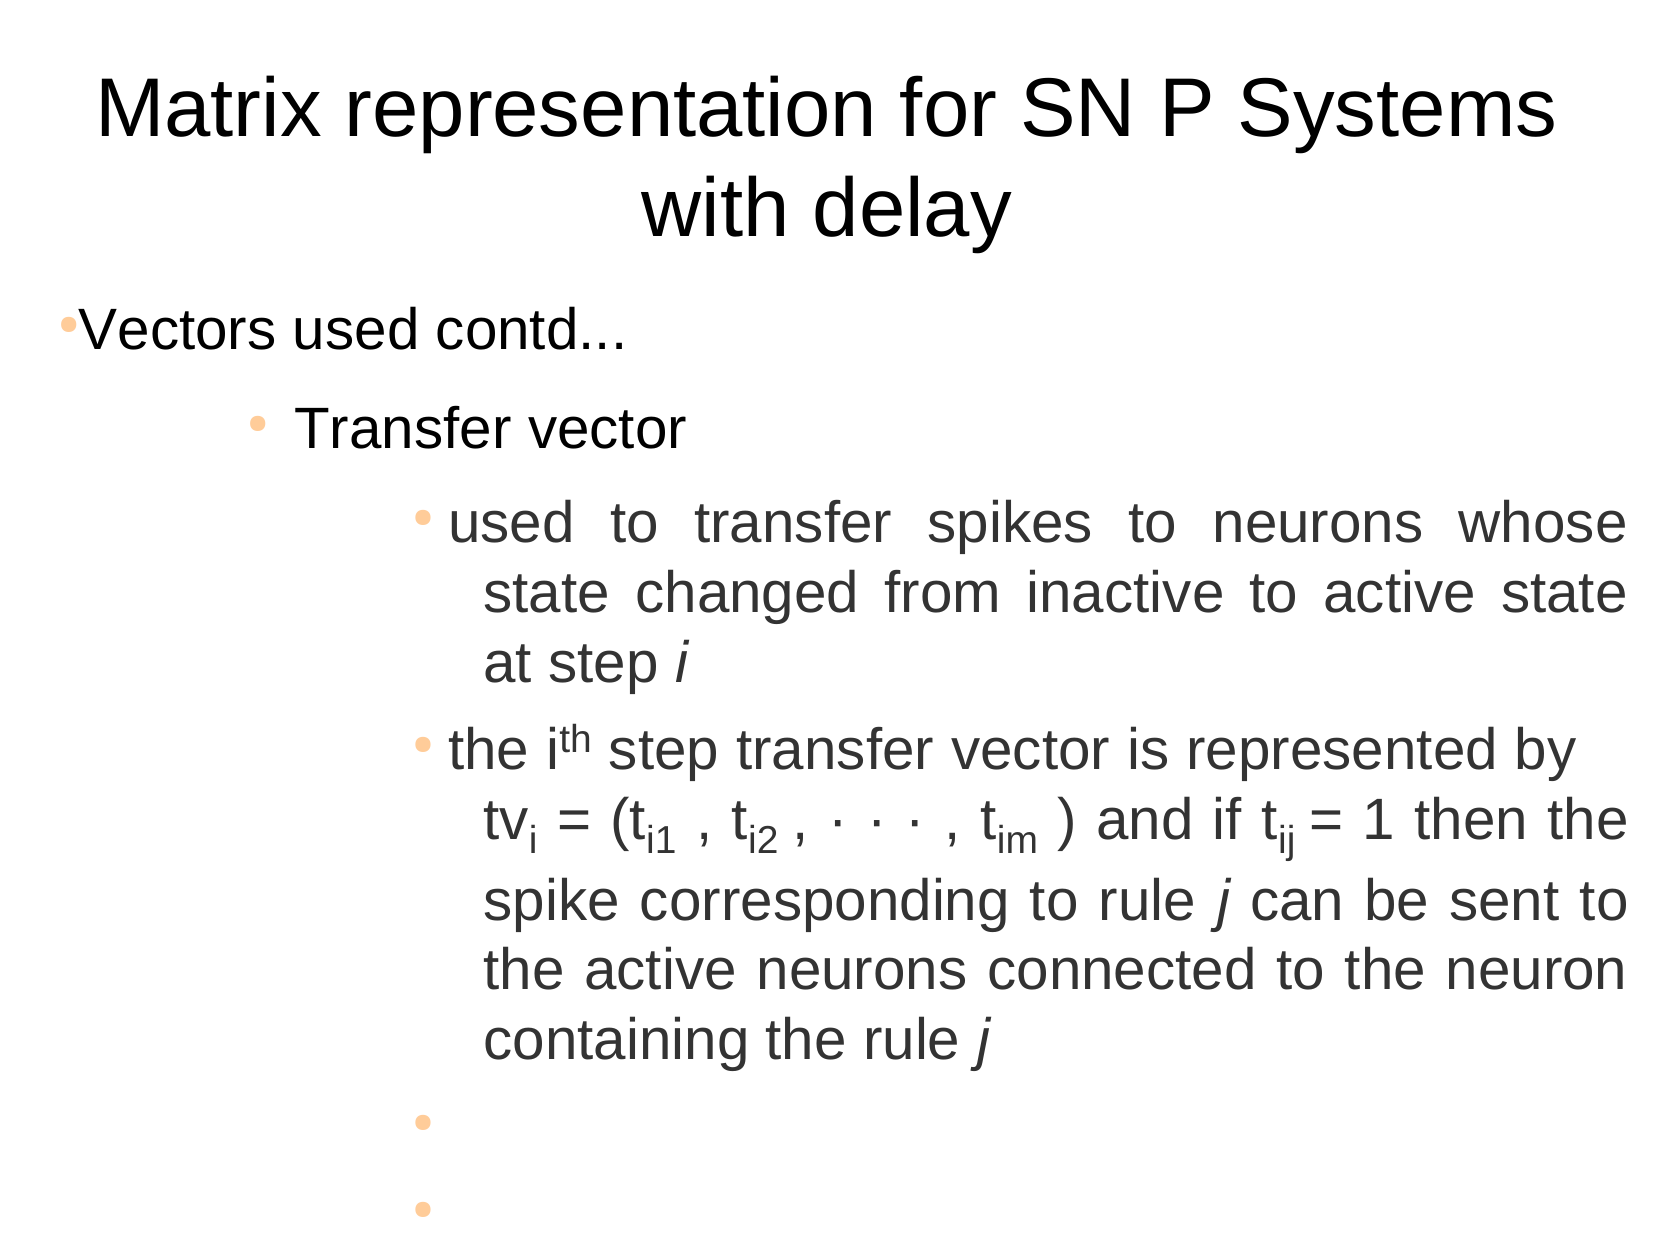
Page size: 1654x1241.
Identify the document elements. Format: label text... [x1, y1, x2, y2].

title Matrix representation for SN P Systems with delay [82, 49, 1571, 257]
list Vectors used contd... Transfer vector used to transfer spikes to neurons whose state changed from inactive to active state at step i the ith step transfer vector is represented by tvi = (ti1 , ti2 , · · · , tim ) and if tij = 1 then the spike corresponding to rule j can be sent to the active neurons connected to the neuron containing the rule j [58, 291, 1630, 1241]
